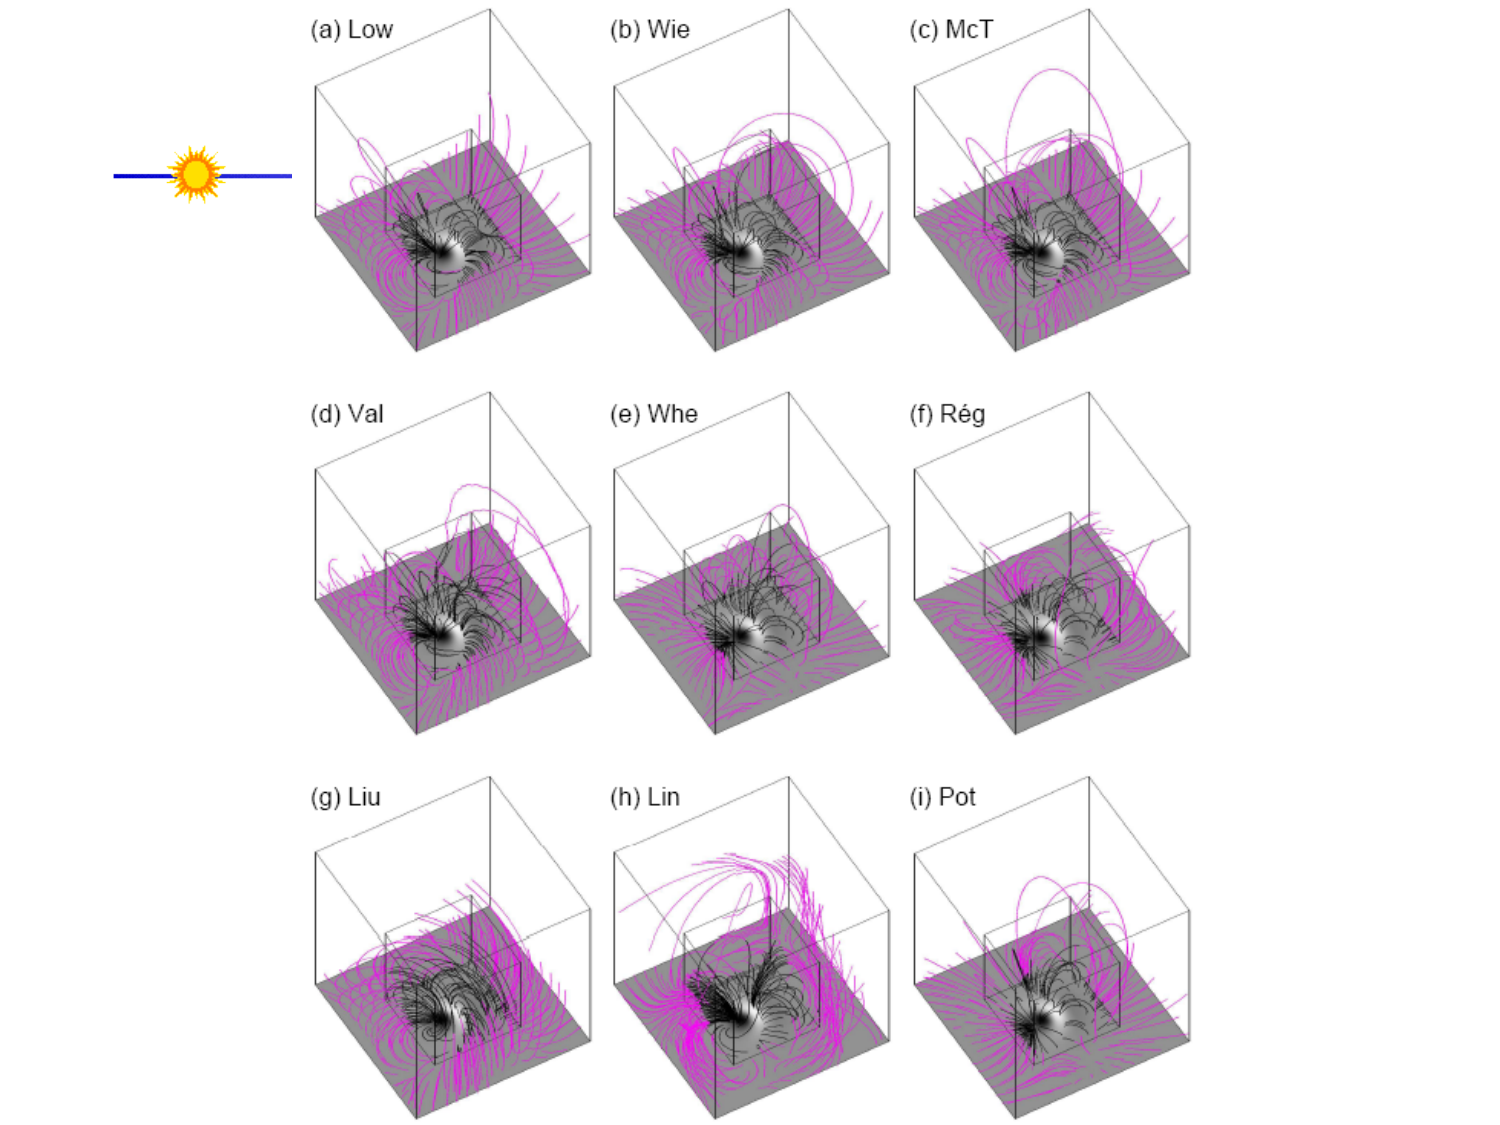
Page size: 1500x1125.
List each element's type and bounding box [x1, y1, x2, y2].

picture [112, 3, 1225, 1125]
